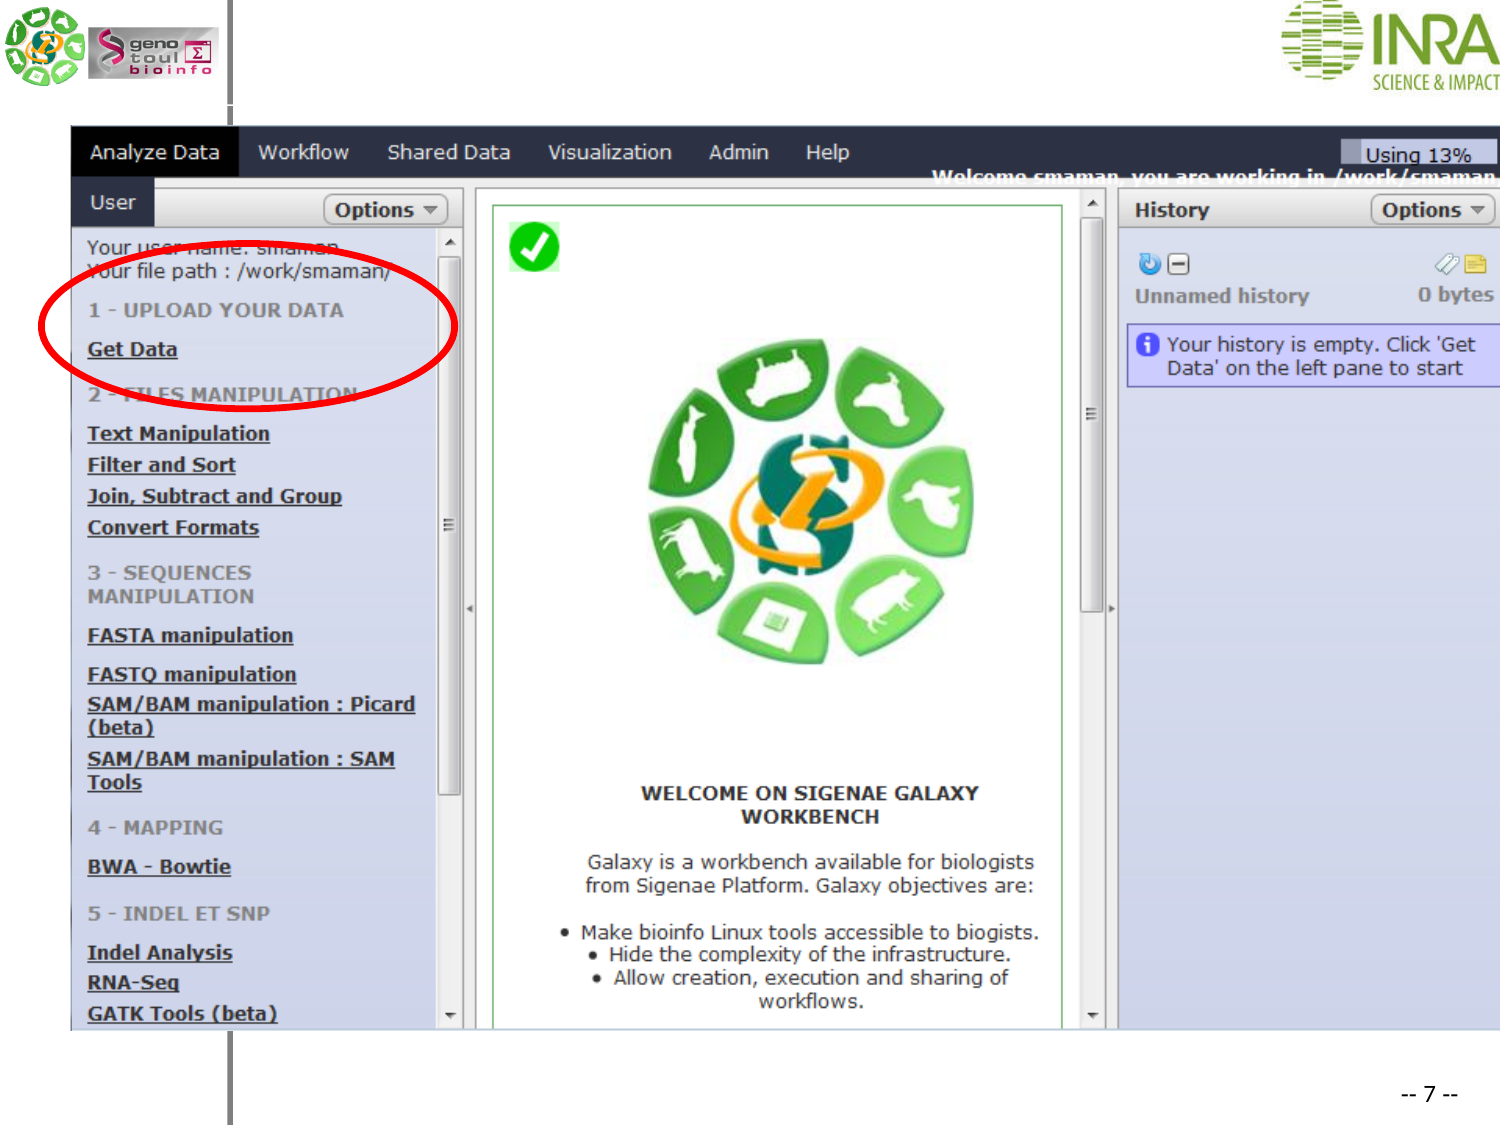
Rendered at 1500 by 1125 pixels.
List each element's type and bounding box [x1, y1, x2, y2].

picture [70, 247, 451, 405]
picture [70, 125, 1500, 1031]
